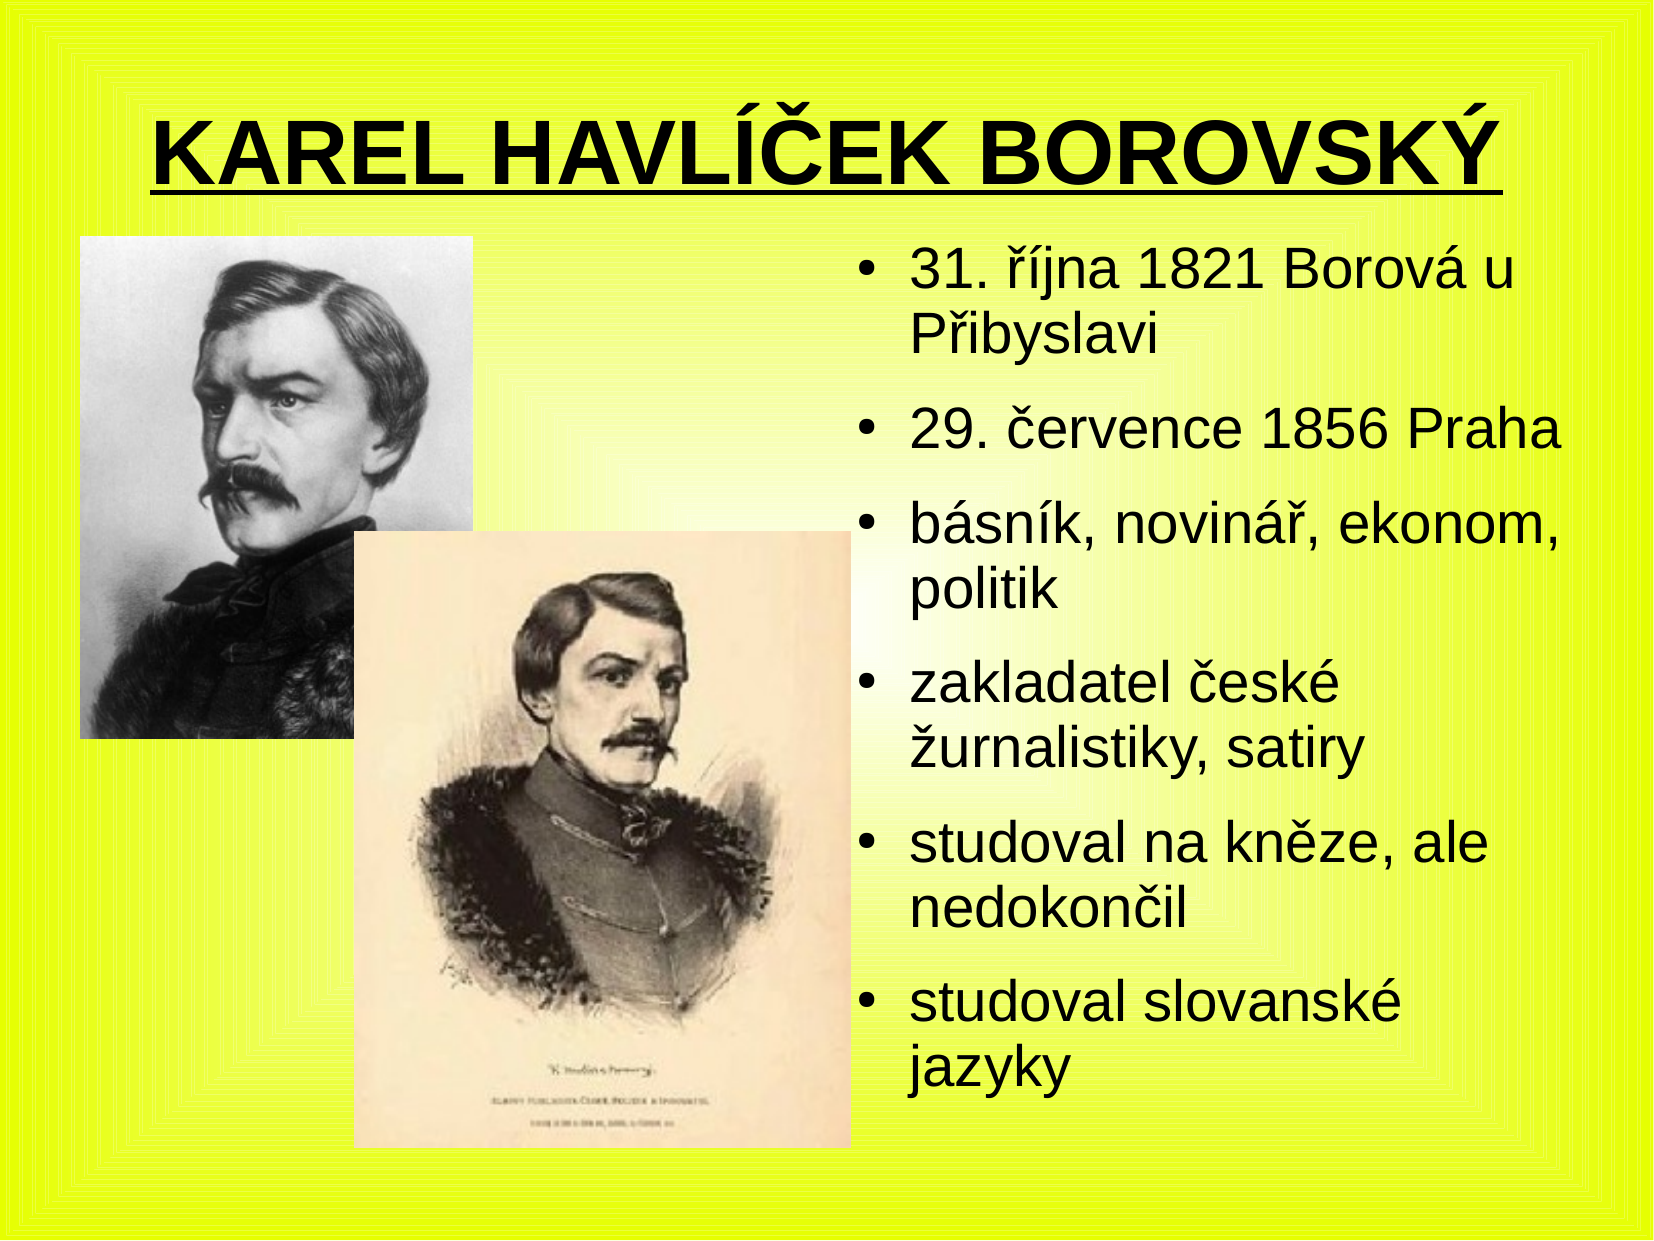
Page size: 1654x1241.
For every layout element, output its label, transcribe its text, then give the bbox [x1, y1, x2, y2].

list 31. října 1821 Borová u Přibyslavi 29. července 1856 Praha básník, novinář, ekonom, politik zakladatel české žurnalistiky, satiry studoval na kněze, ale nedokončil studoval slovanské jazyky [838, 236, 1565, 1182]
picture [80, 236, 838, 1148]
title KAREL HAVLÍČEK BOROVSKÝ [82, 49, 1571, 257]
